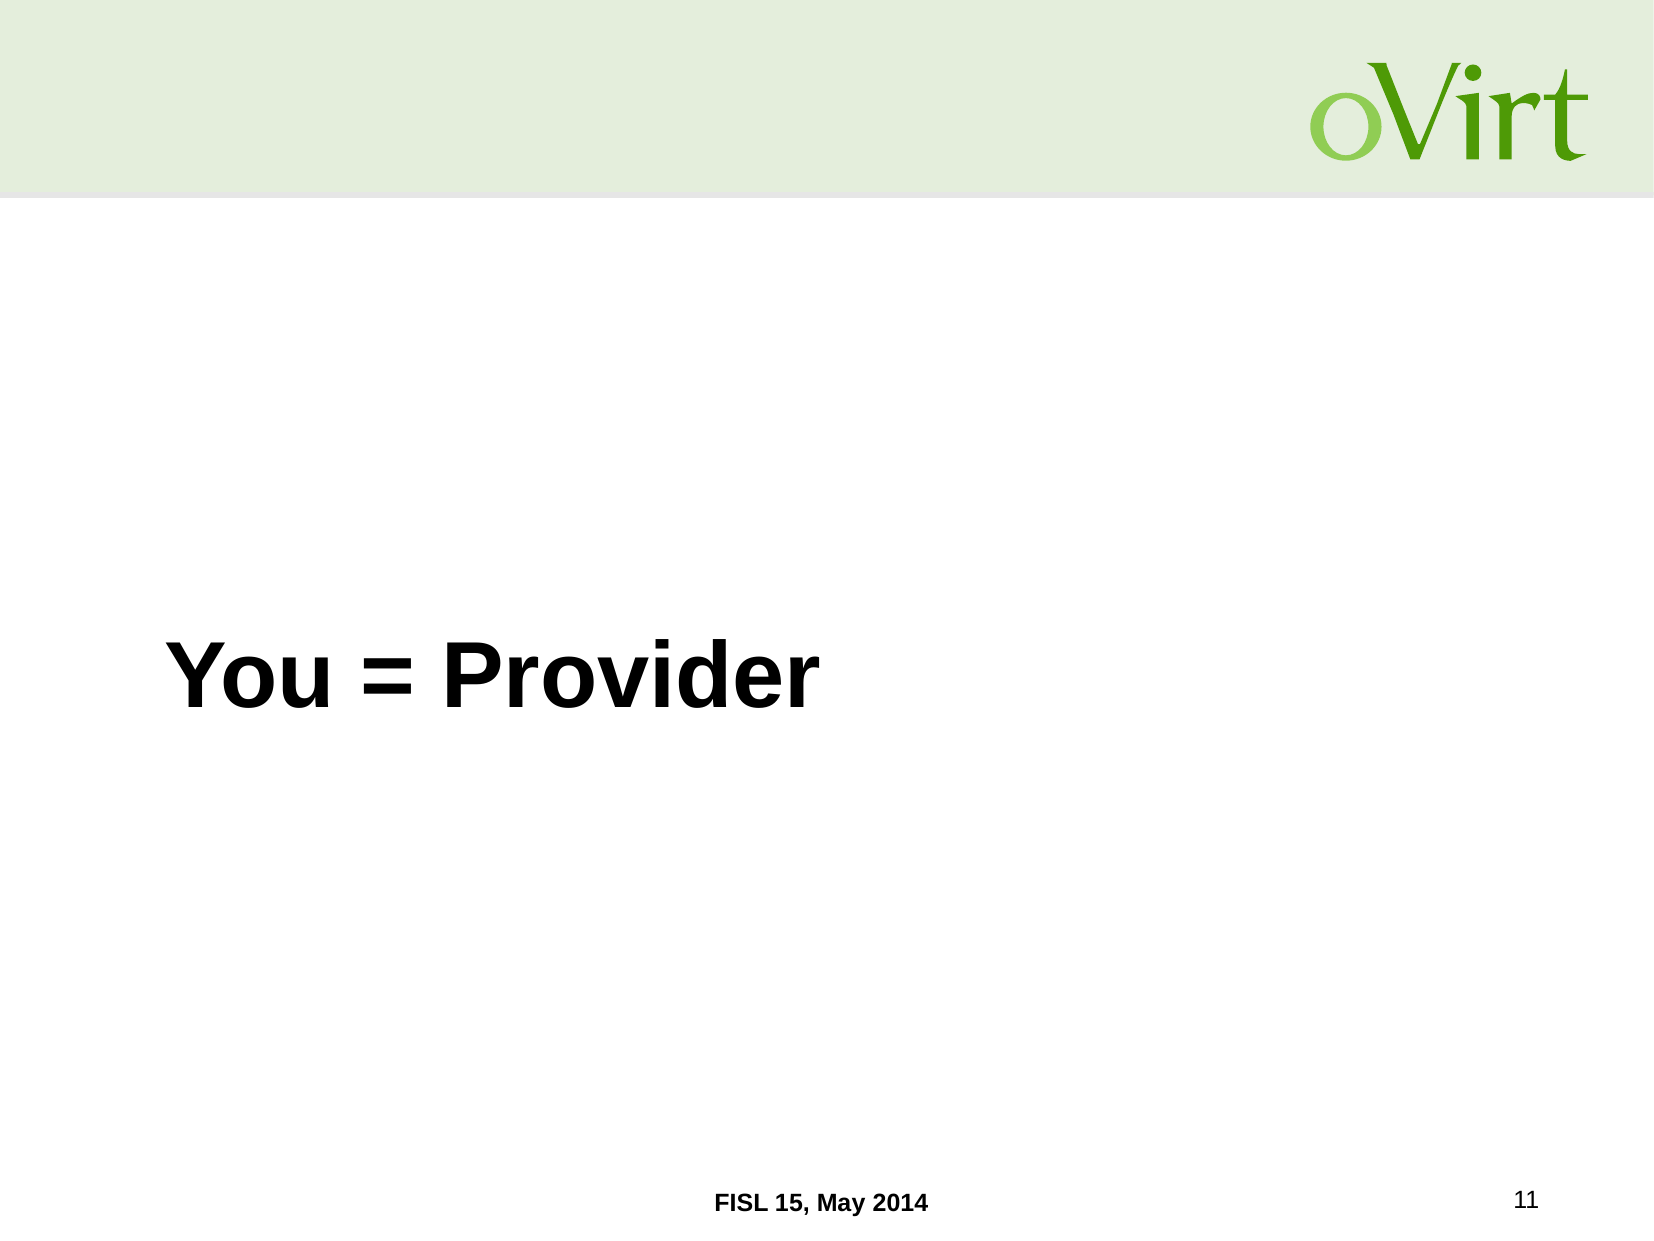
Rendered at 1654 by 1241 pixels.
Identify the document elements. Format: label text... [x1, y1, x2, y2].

text_box You = Provider [150, 615, 1654, 750]
